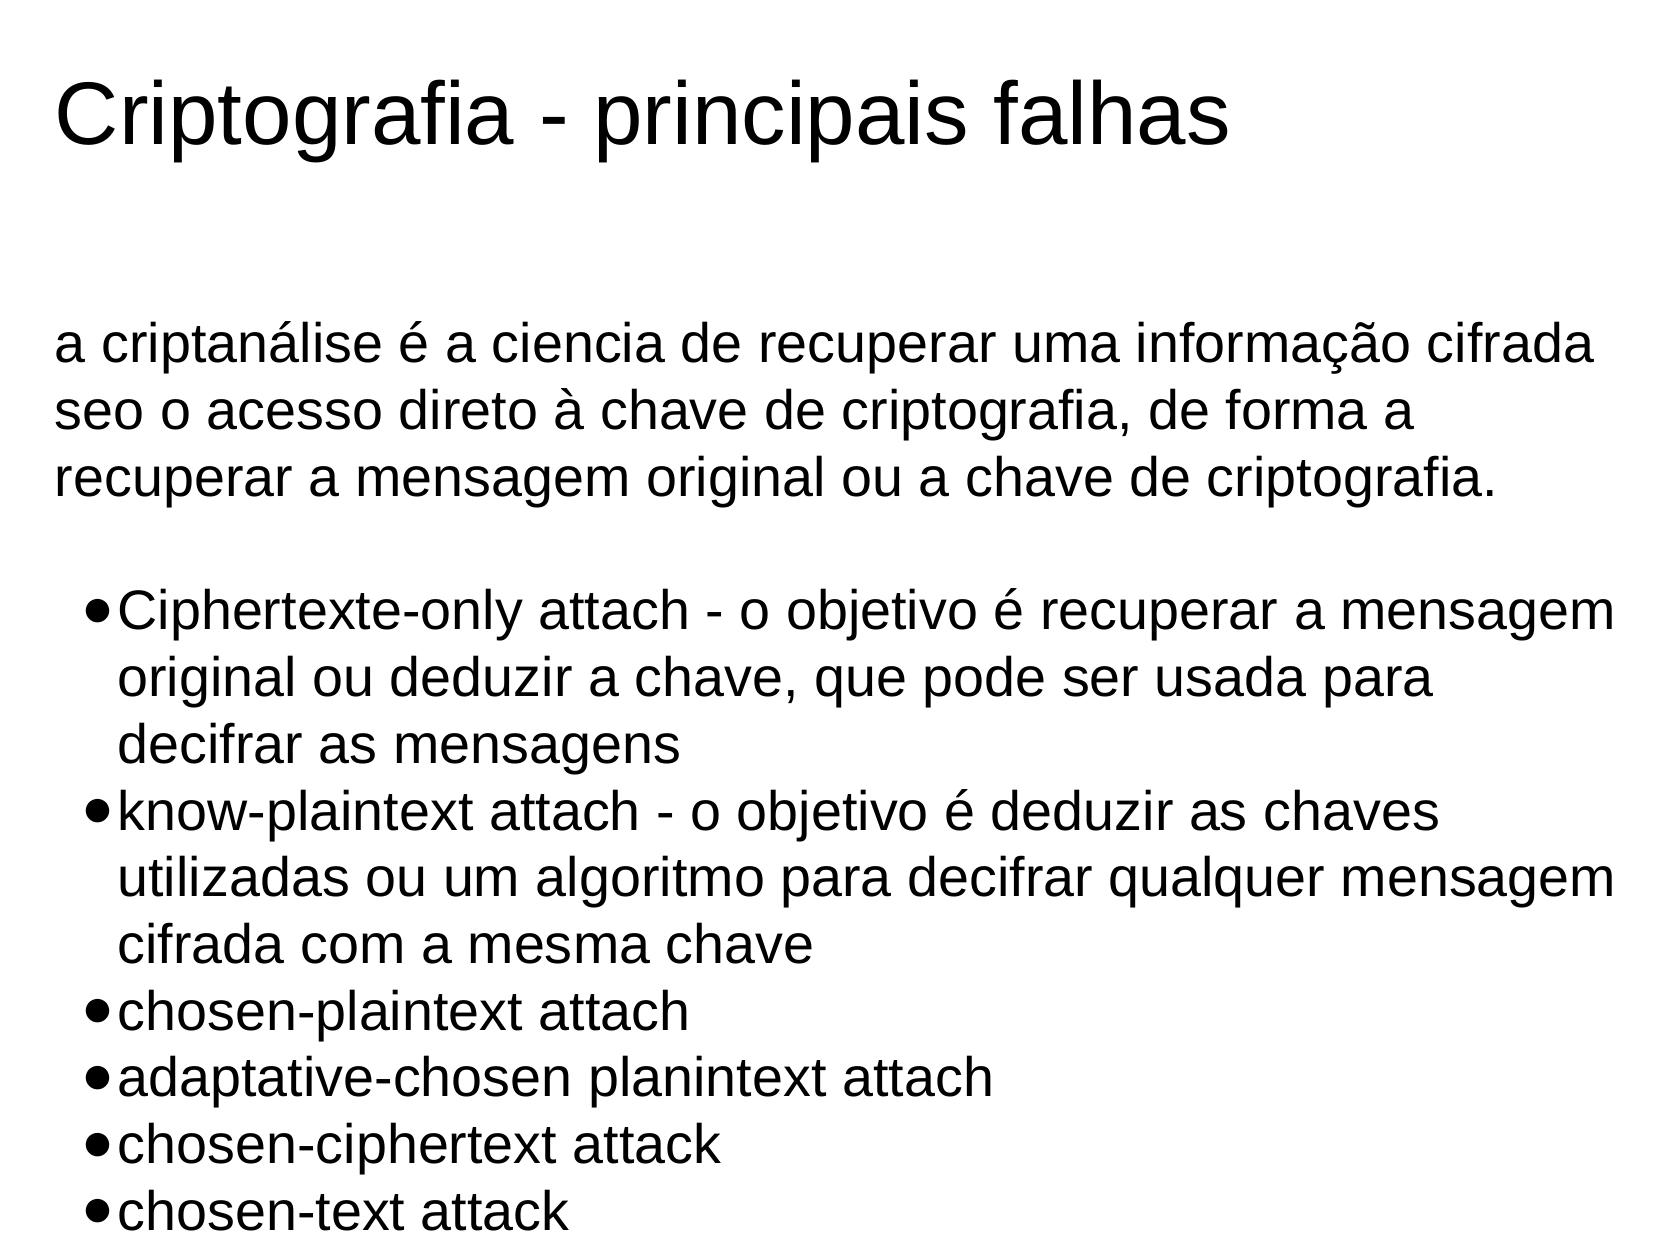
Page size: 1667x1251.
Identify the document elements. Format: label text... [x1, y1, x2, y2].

list a criptanálise é a ciencia de recuperar uma informação cifrada seo o acesso direto à chave de criptografia, de forma a recuperar a mensagem original ou a chave de criptografia. Ciphertexte-only attach - o objetivo é recuperar a mensagem original ou deduzir a chave, que pode ser usada para decifrar as mensagens know-plaintext attach - o objetivo é deduzir as chaves utilizadas ou um algoritmo para decifrar qualquer mensagem cifrada com a mesma chave chosen-plaintext attach adaptative-chosen planintext attach chosen-ciphertext attack chosen-text attack [48, 300, 1628, 1214]
title Criptografia - principais falhas [48, 48, 1628, 211]
